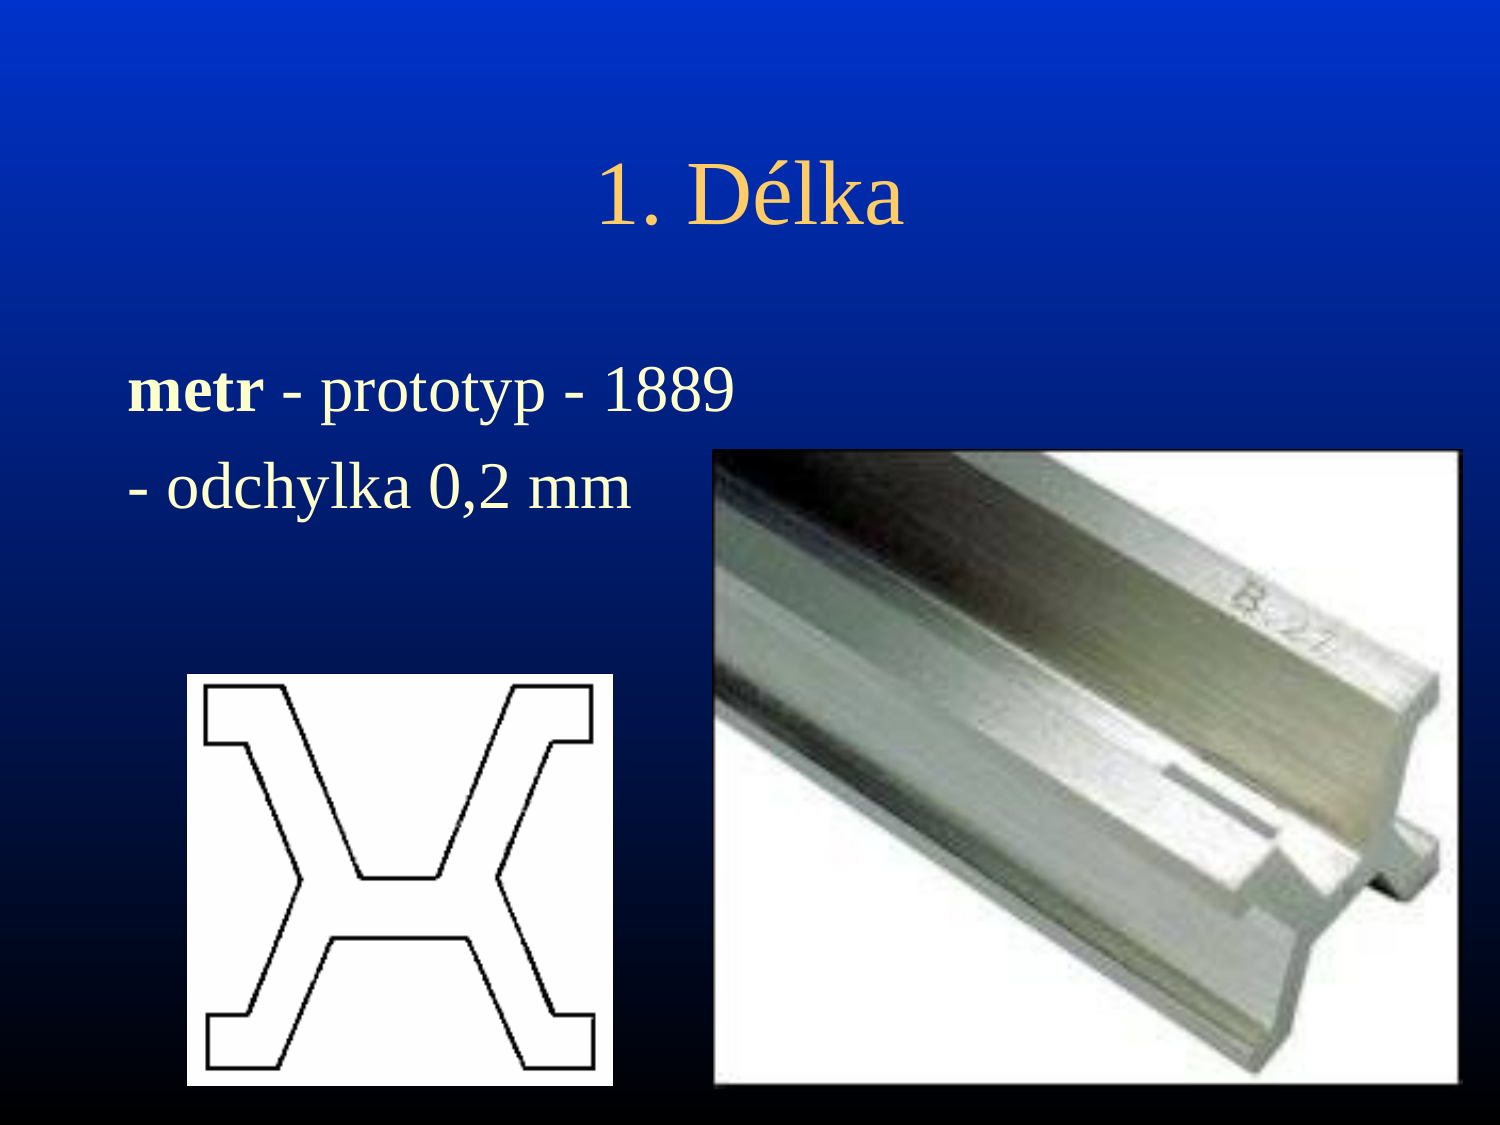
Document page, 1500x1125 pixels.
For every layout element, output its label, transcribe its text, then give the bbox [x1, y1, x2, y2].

picture [187, 674, 613, 1086]
list metr - prototyp - 1889 - odchylka 0,2 mm [112, 337, 1388, 1013]
picture [712, 449, 1463, 1089]
title 1. Délka [112, 37, 1388, 250]
